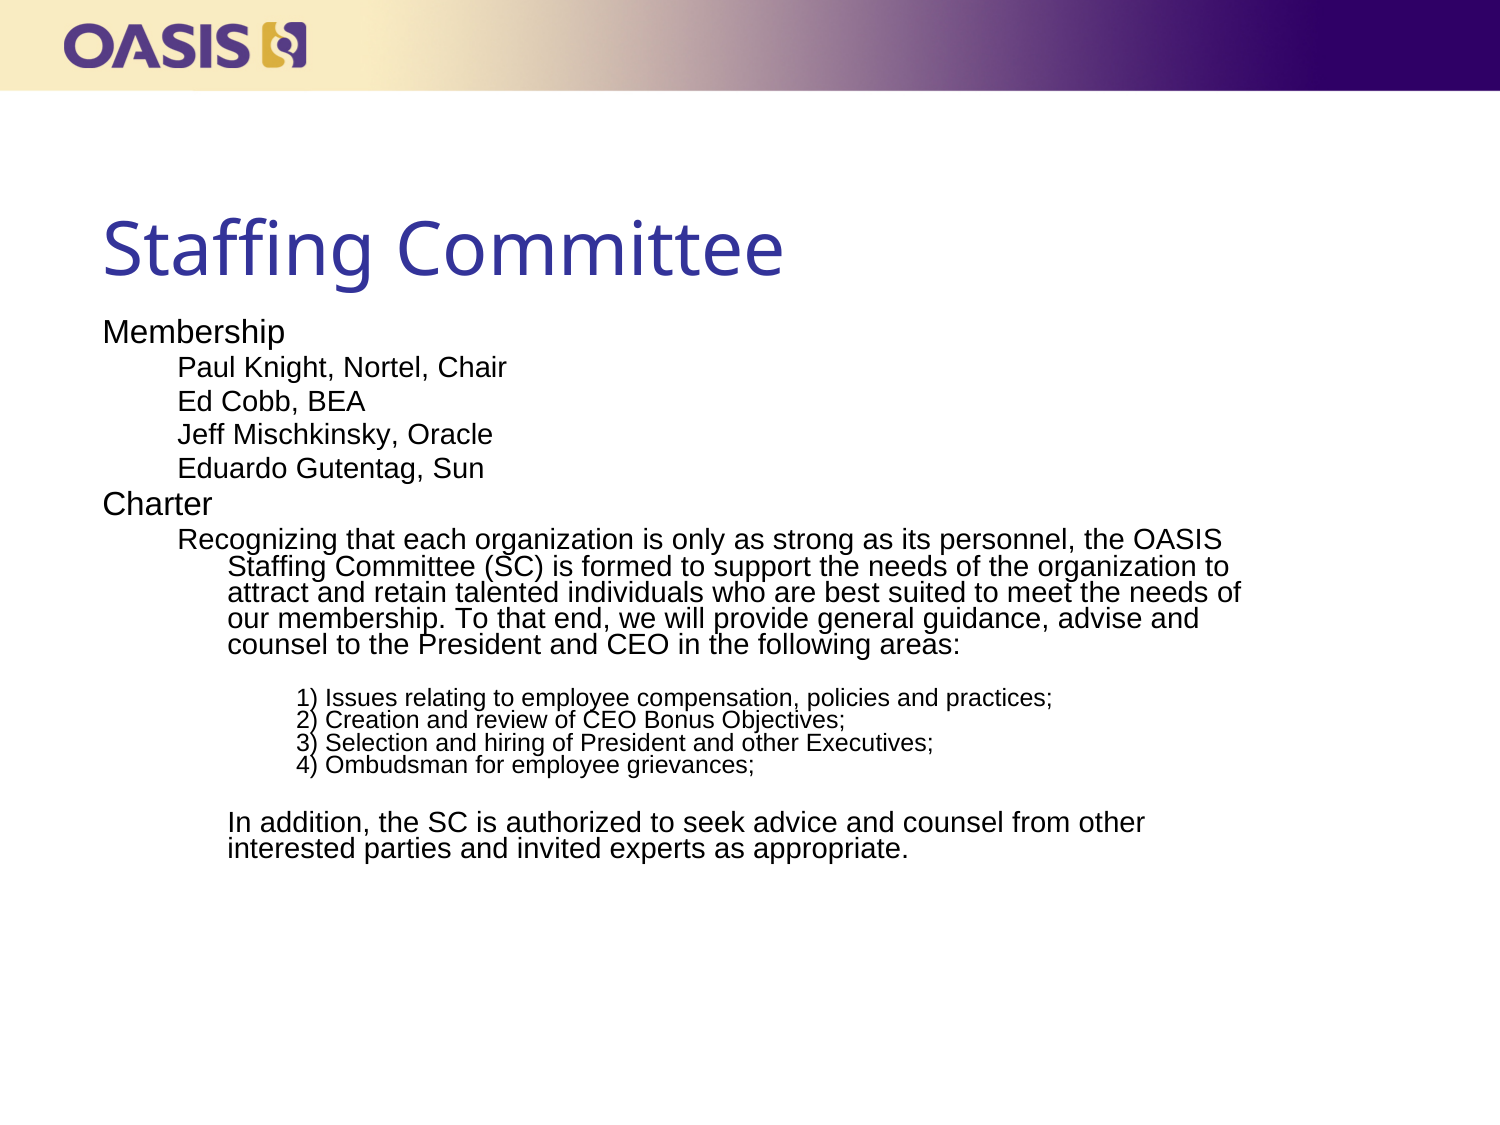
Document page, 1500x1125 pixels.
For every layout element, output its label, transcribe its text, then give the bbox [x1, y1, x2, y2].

title Staffing Committee [87, 112, 1238, 300]
list Membership Paul Knight, Nortel, Chair Ed Cobb, BEA Jeff Mischkinsky, Oracle Eduardo Gutentag, Sun Charter Recognizing that each organization is only as strong as its personnel, the OASIS Staffing Committee (SC) is formed to support the needs of the organization to attract and retain talented individuals who are best suited to meet the needs of our membership. To that end, we will provide general guidance, advise and counsel to the President and CEO in the following areas: 1) Issues relating to employee compensation, policies and practices; 2) Creation and review of CEO Bonus Objectives; 3) Selection and hiring of President and other Executives; 4) Ombudsman for employee grievances; In addition, the SC is authorized to seek advice and counsel from other interested parties and invited experts as appropriate. [87, 312, 1263, 997]
picture [0, 0, 1500, 1125]
